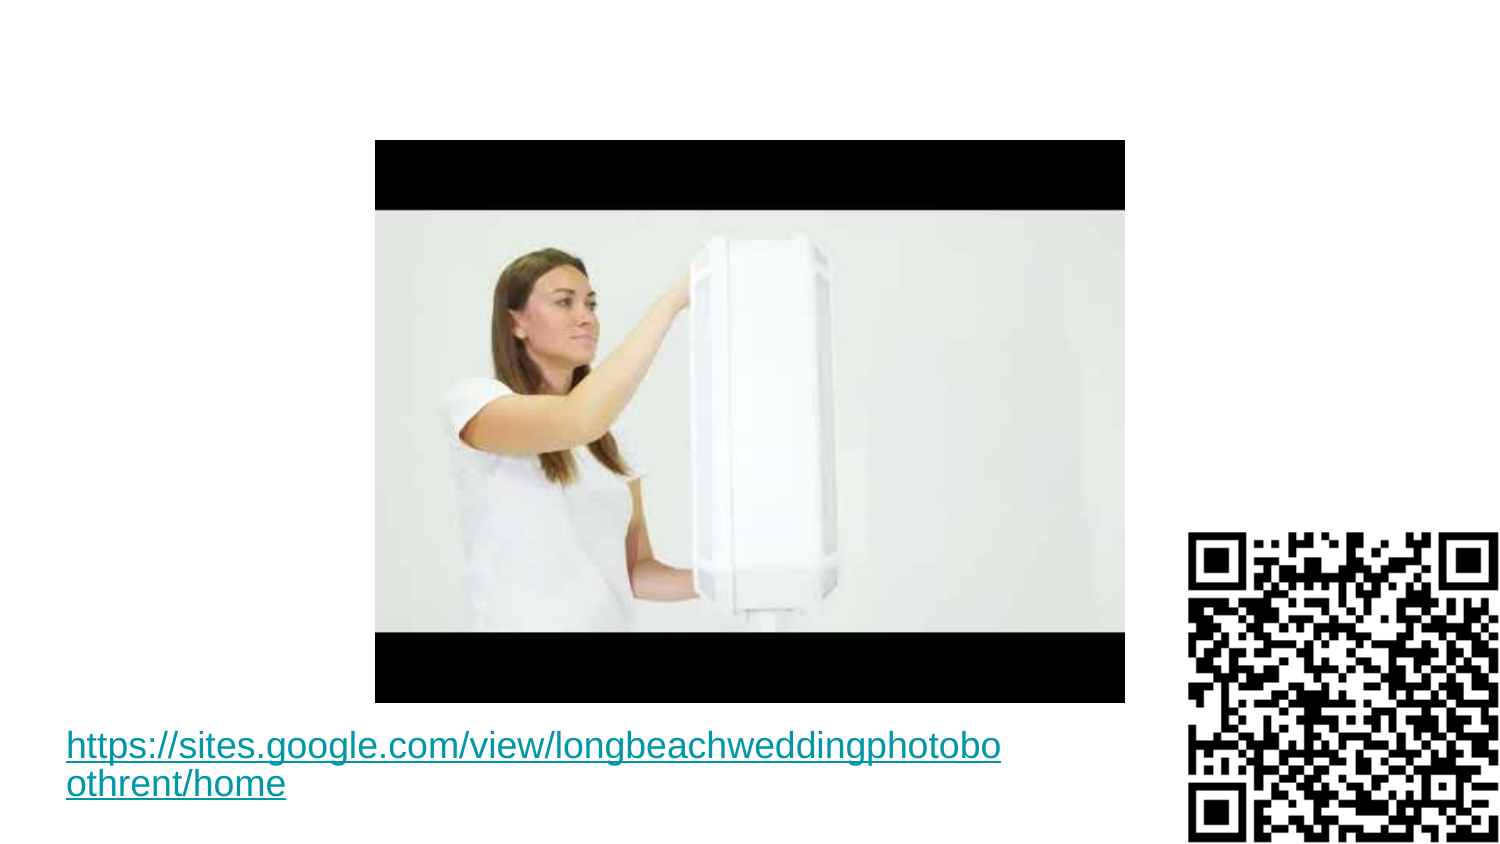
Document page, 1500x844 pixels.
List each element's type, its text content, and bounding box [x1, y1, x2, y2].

list https://sites.google.com/view/longbeachweddingphotoboothrent/home [51, 694, 1036, 794]
picture [1187, 531, 1500, 844]
picture [375, 140, 1125, 704]
